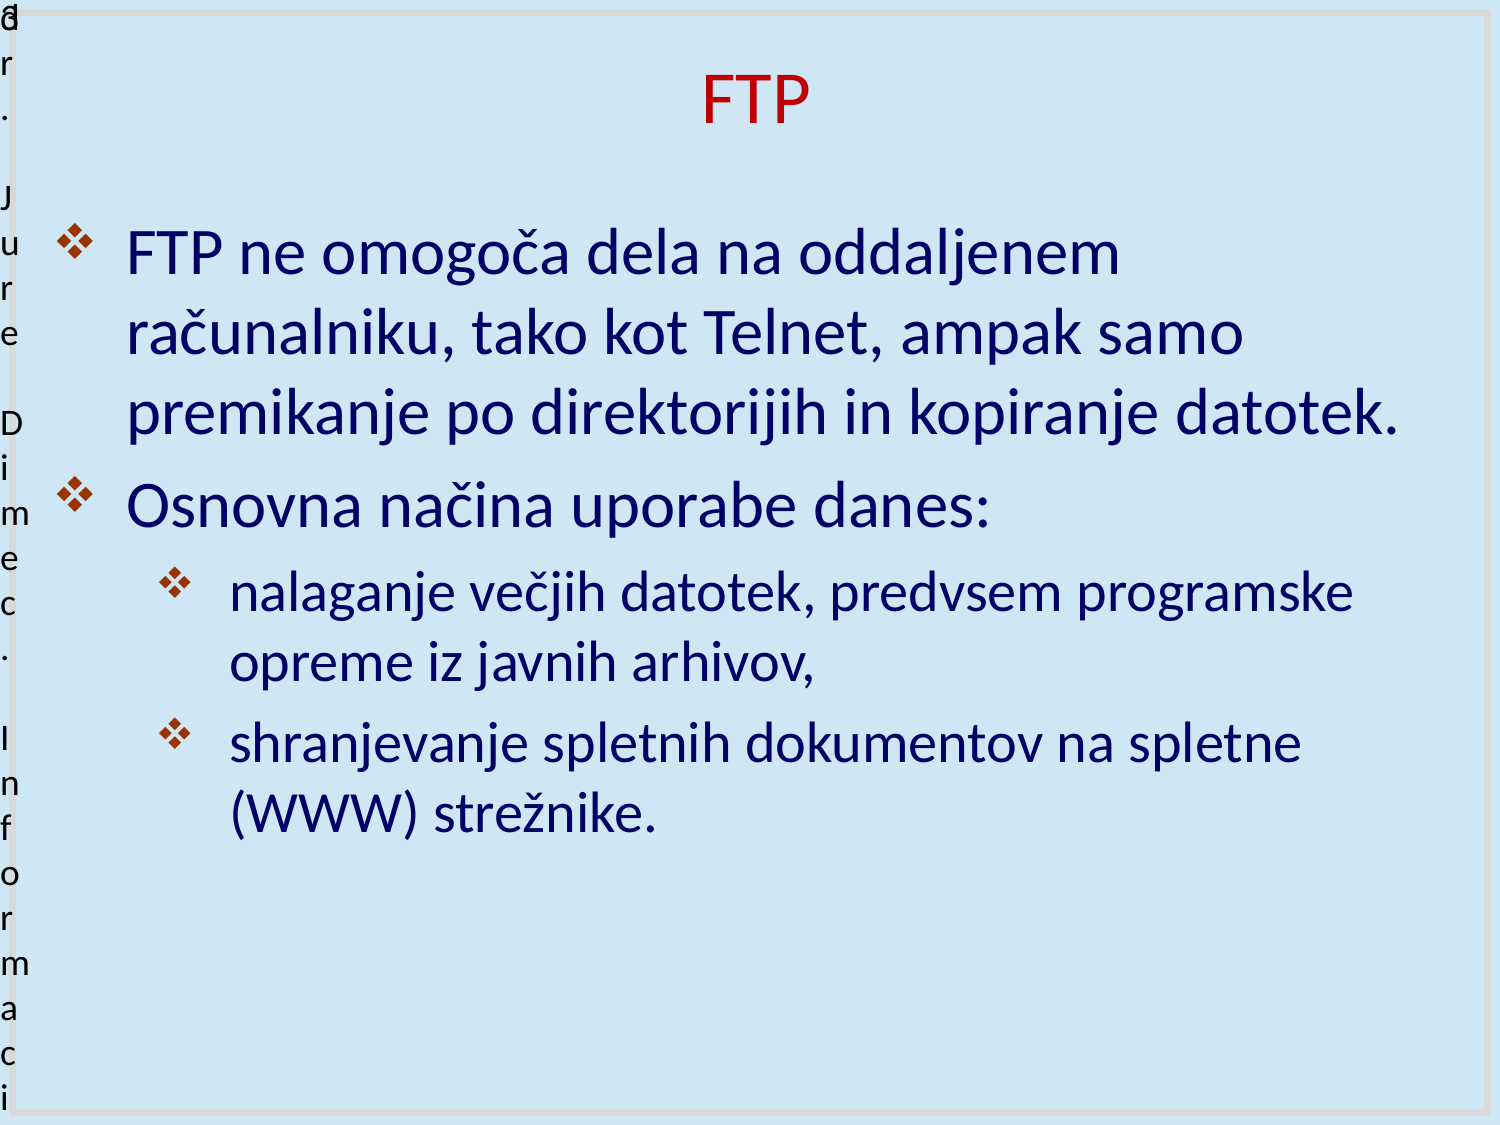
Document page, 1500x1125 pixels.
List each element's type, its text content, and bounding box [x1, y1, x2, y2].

list FTP ne omogoča dela na oddaljenem računalniku, tako kot Telnet, ampak samo premikanje po direktorijih in kopiranje datotek. Osnovna načina uporabe danes: nalaganje večjih datotek, predvsem programske opreme iz javnih arhivov, shranjevanje spletnih dokumentov na spletne (WWW) strežnike. [37, 200, 1475, 1050]
title FTP [37, 37, 1475, 150]
